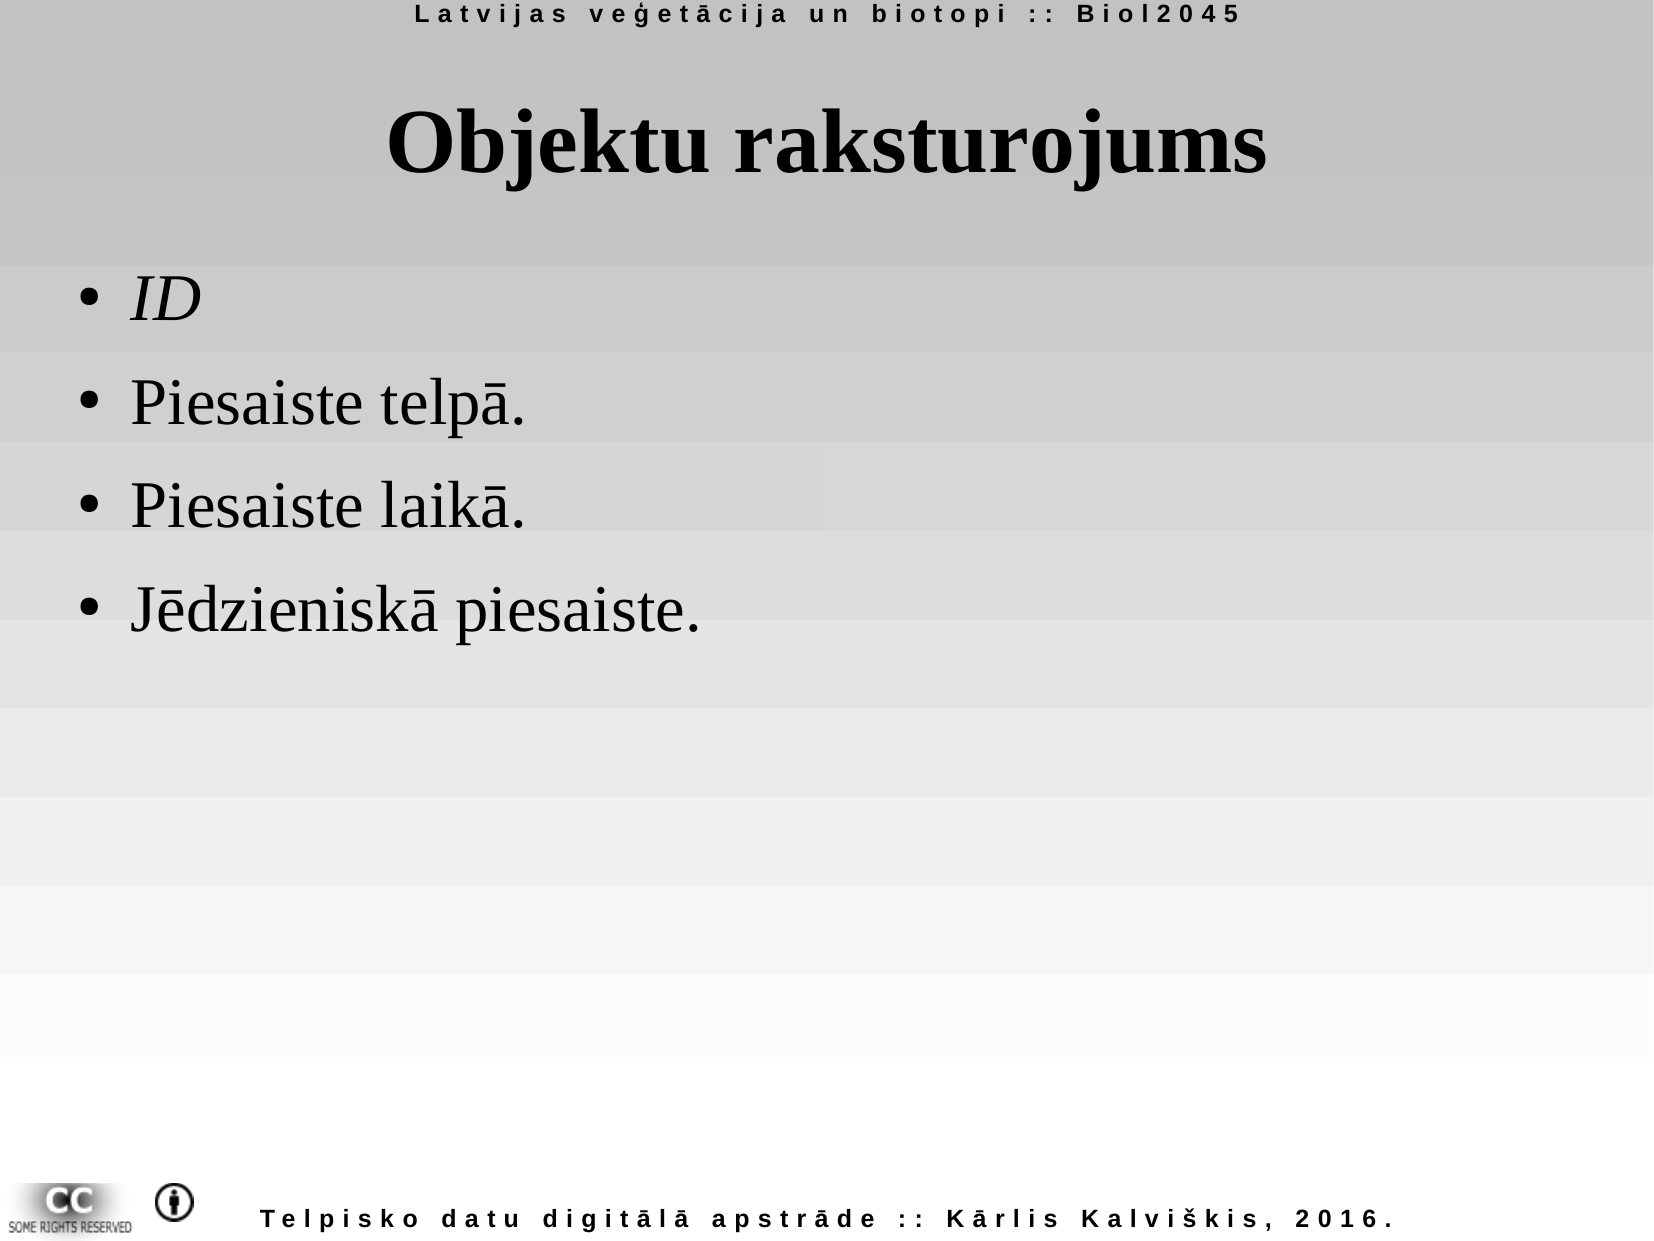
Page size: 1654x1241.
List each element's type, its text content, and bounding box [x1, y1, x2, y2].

title Objektu raksturojums [59, 37, 1596, 246]
picture [0, 0, 1654, 1241]
list ID Piesaiste telpā. Piesaiste laikā. Jēdzieniskā piesaiste. [59, 261, 1596, 1175]
